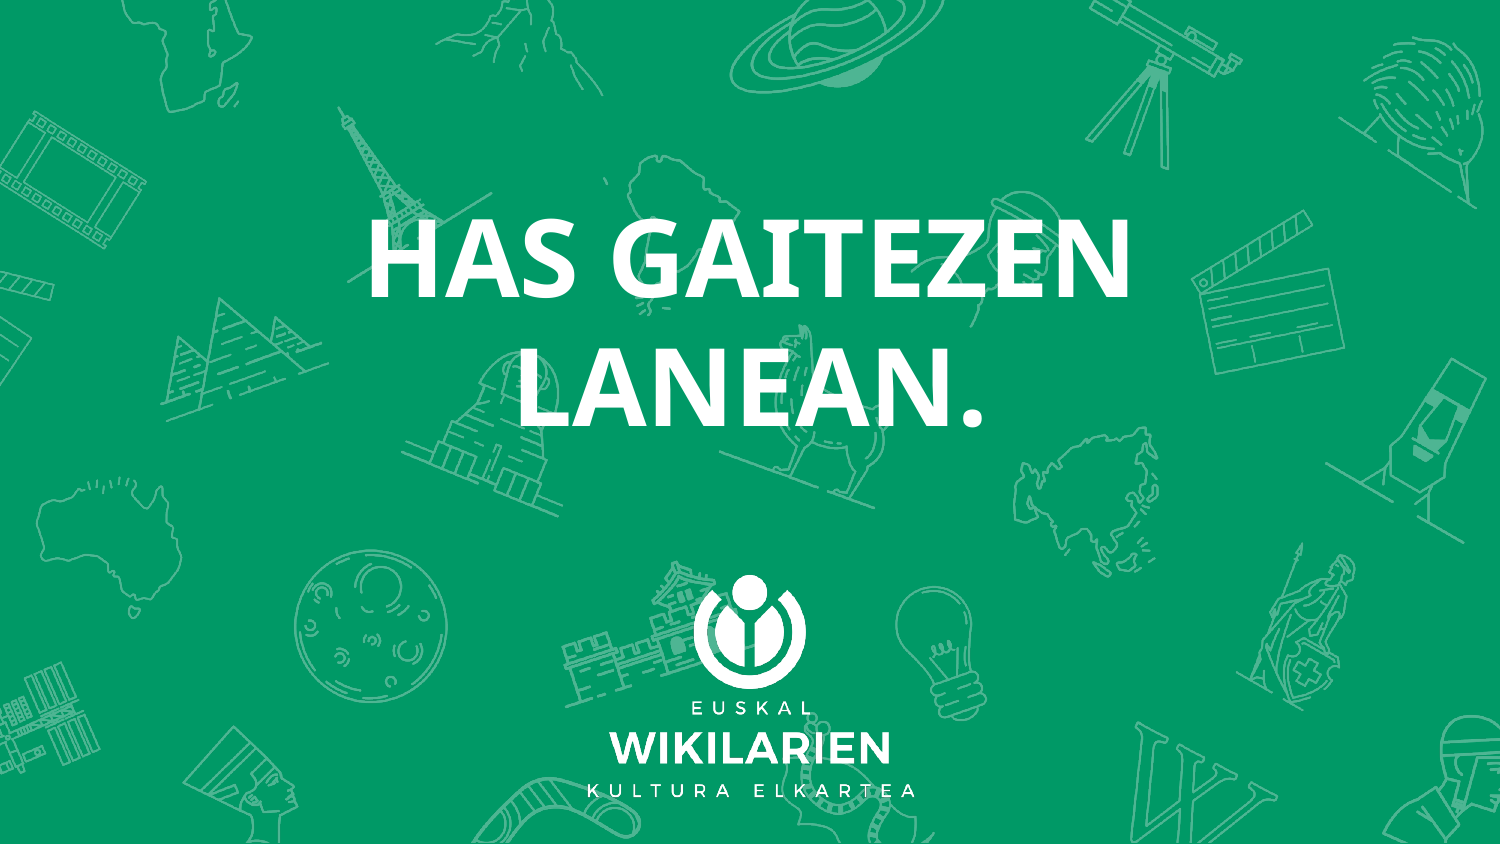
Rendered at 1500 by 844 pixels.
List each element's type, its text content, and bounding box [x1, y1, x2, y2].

picture [0, 0, 1500, 844]
title HAS GAITEZEN LANEAN. [116, 237, 1384, 400]
